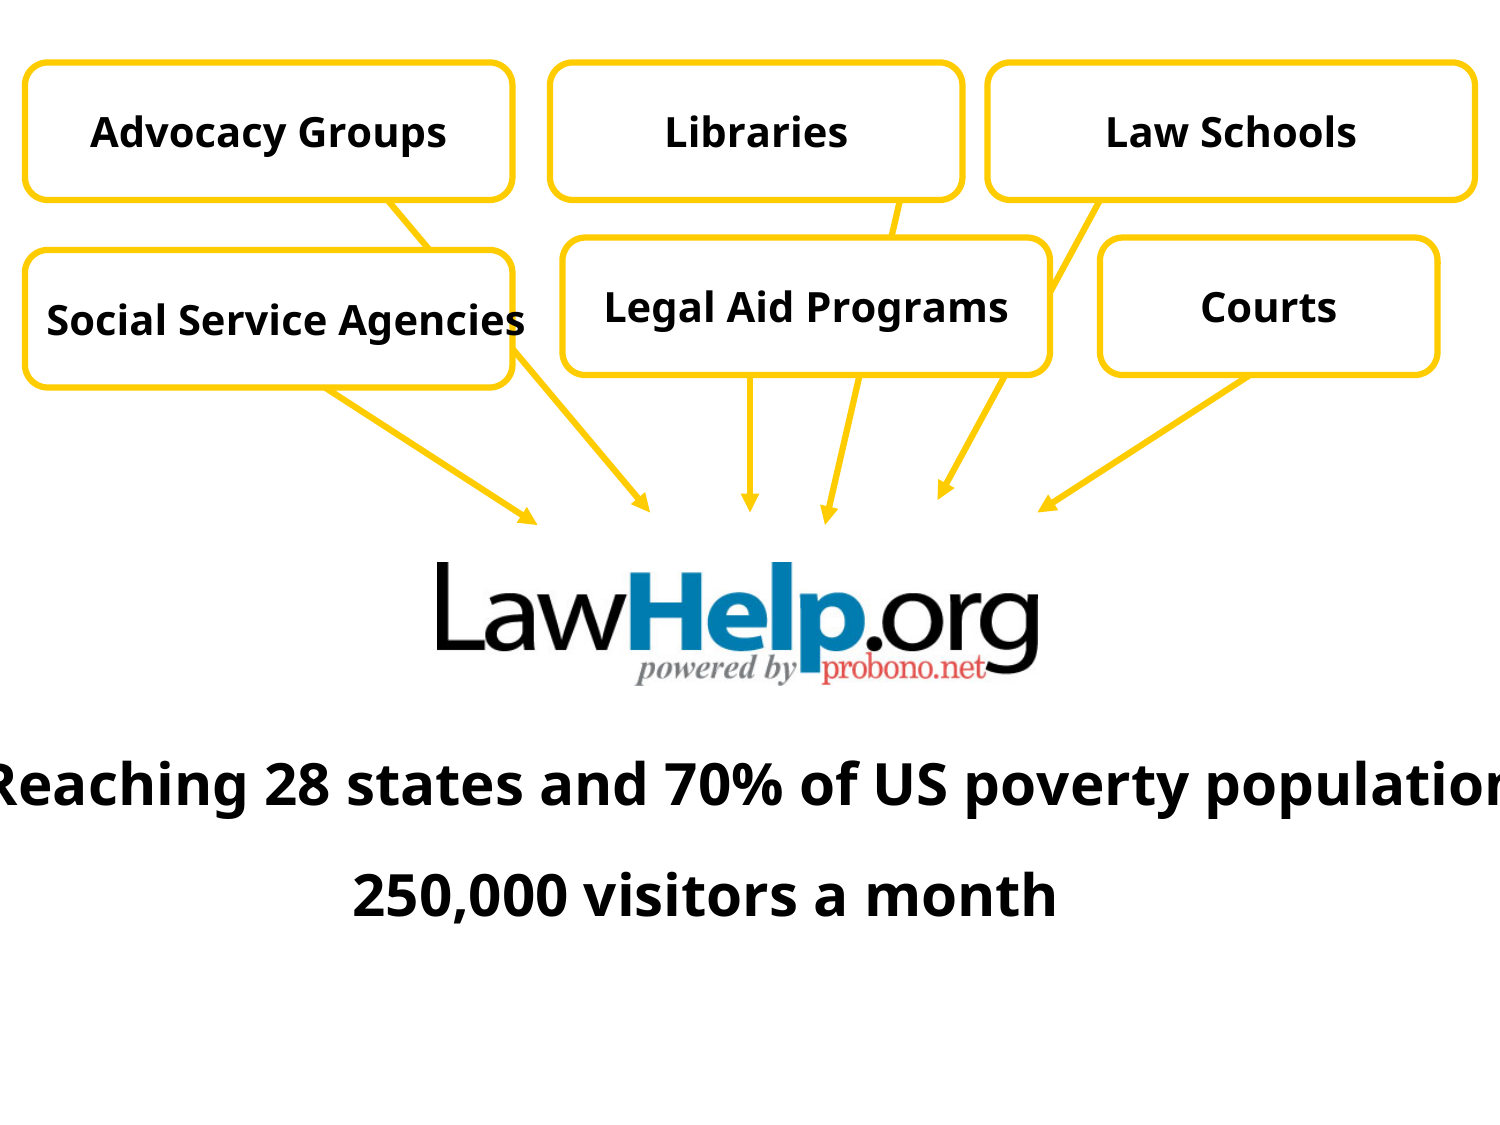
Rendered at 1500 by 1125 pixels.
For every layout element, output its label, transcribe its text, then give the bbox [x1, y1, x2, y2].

picture [437, 562, 1038, 686]
text_box Libraries [549, 62, 963, 201]
text_box Advocacy Groups [24, 62, 513, 201]
text_box 250,000 visitors a month [337, 849, 1075, 936]
text_box Social Service Agencies [24, 249, 513, 388]
text_box Reaching 28 states and 70% of US poverty population [0, 739, 1500, 826]
text_box Legal Aid Programs [562, 237, 1051, 376]
text_box Law Schools [987, 62, 1476, 201]
text_box Courts [1099, 237, 1438, 376]
